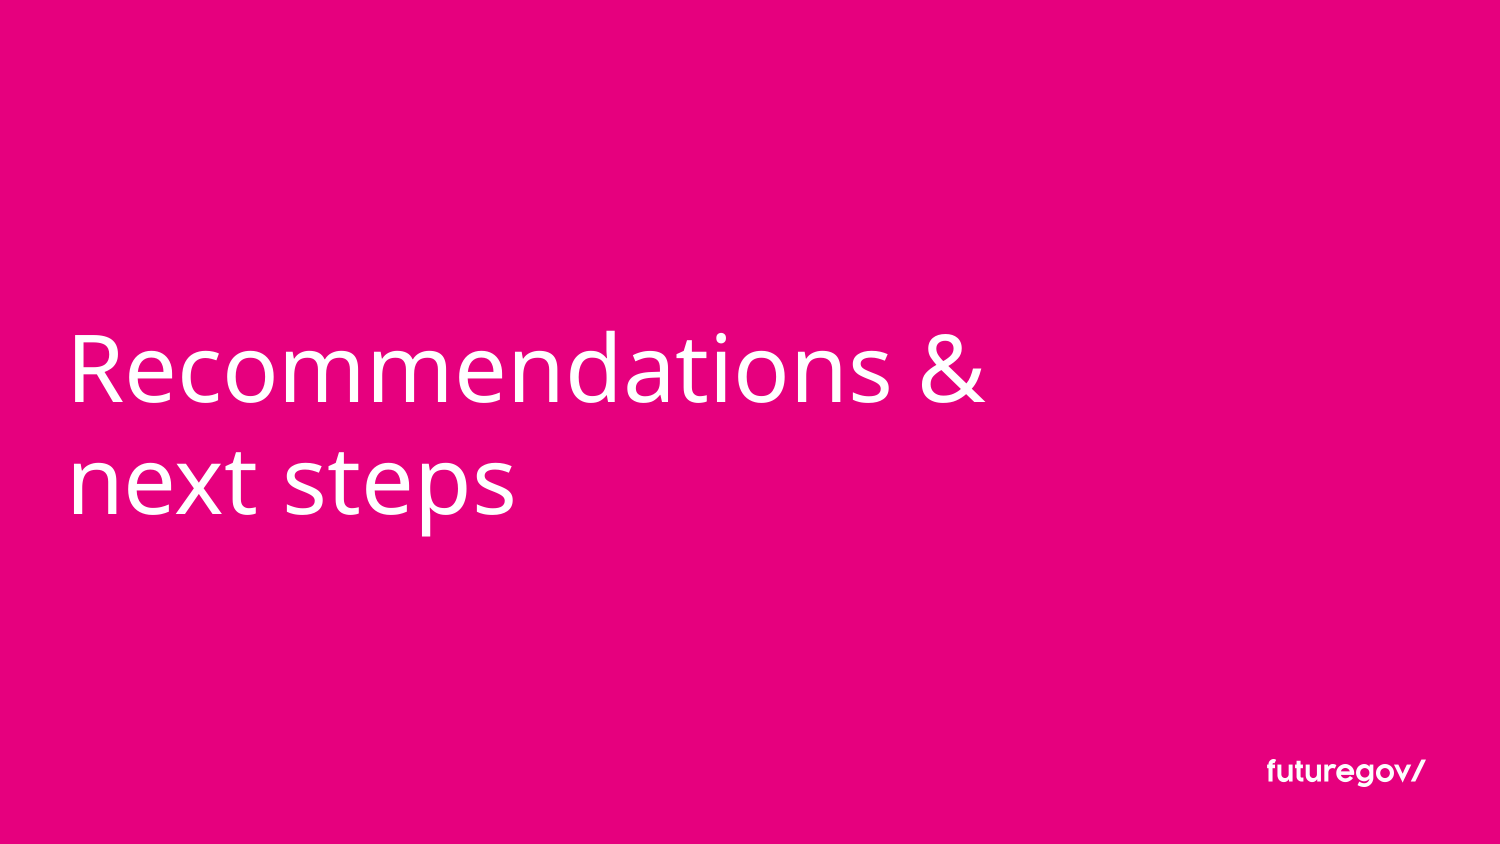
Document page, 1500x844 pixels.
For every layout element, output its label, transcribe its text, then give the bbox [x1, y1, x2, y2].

title Recommendations & next steps [51, 293, 1449, 478]
picture [1267, 759, 1426, 787]
